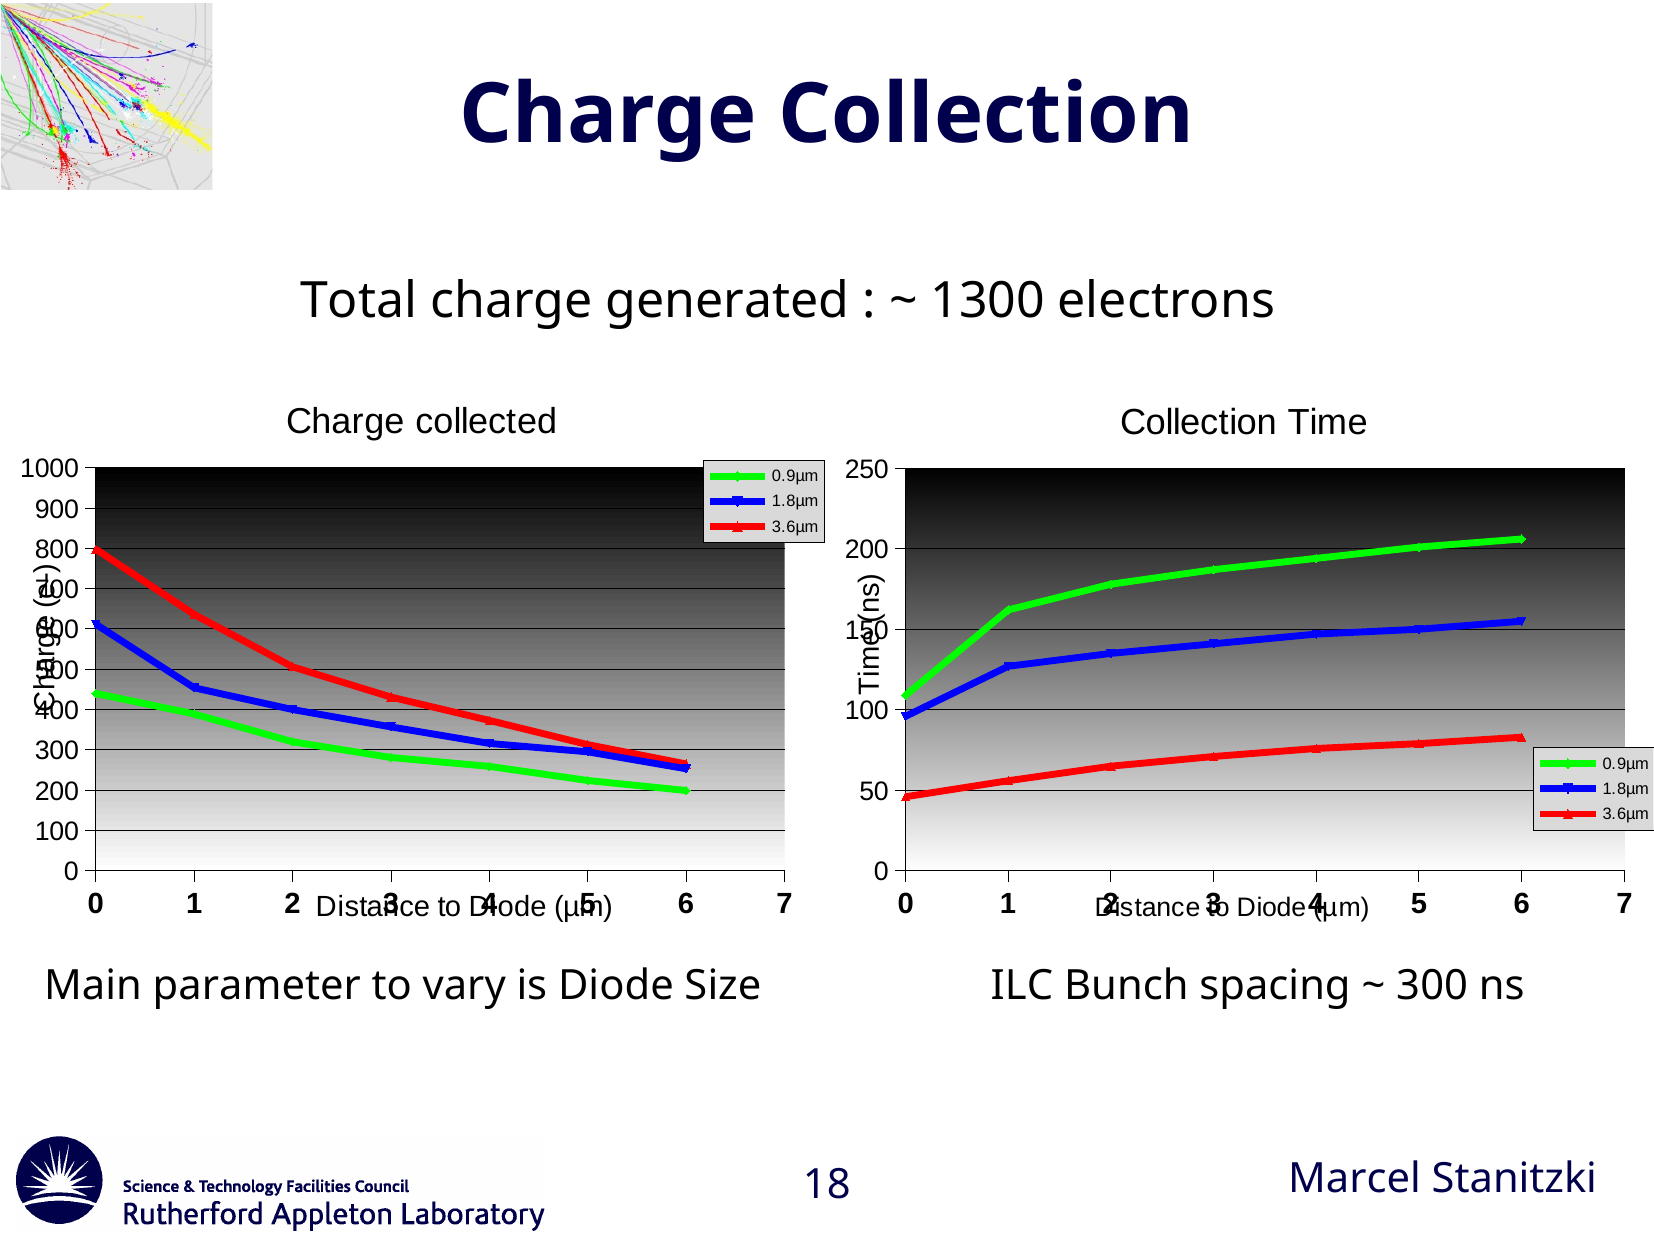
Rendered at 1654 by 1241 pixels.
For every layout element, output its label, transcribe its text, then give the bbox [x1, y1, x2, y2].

text_box ILC Bunch spacing ~ 300 ns [975, 946, 1600, 1013]
text_box Main parameter to vary is Diode Size [29, 946, 838, 1013]
picture [0, 3, 213, 190]
text_box Total charge generated : ~ 1300 electrons [285, 259, 1369, 336]
title Charge Collection [203, 5, 1451, 213]
picture [14, 1133, 545, 1231]
chart [3, 379, 1654, 931]
